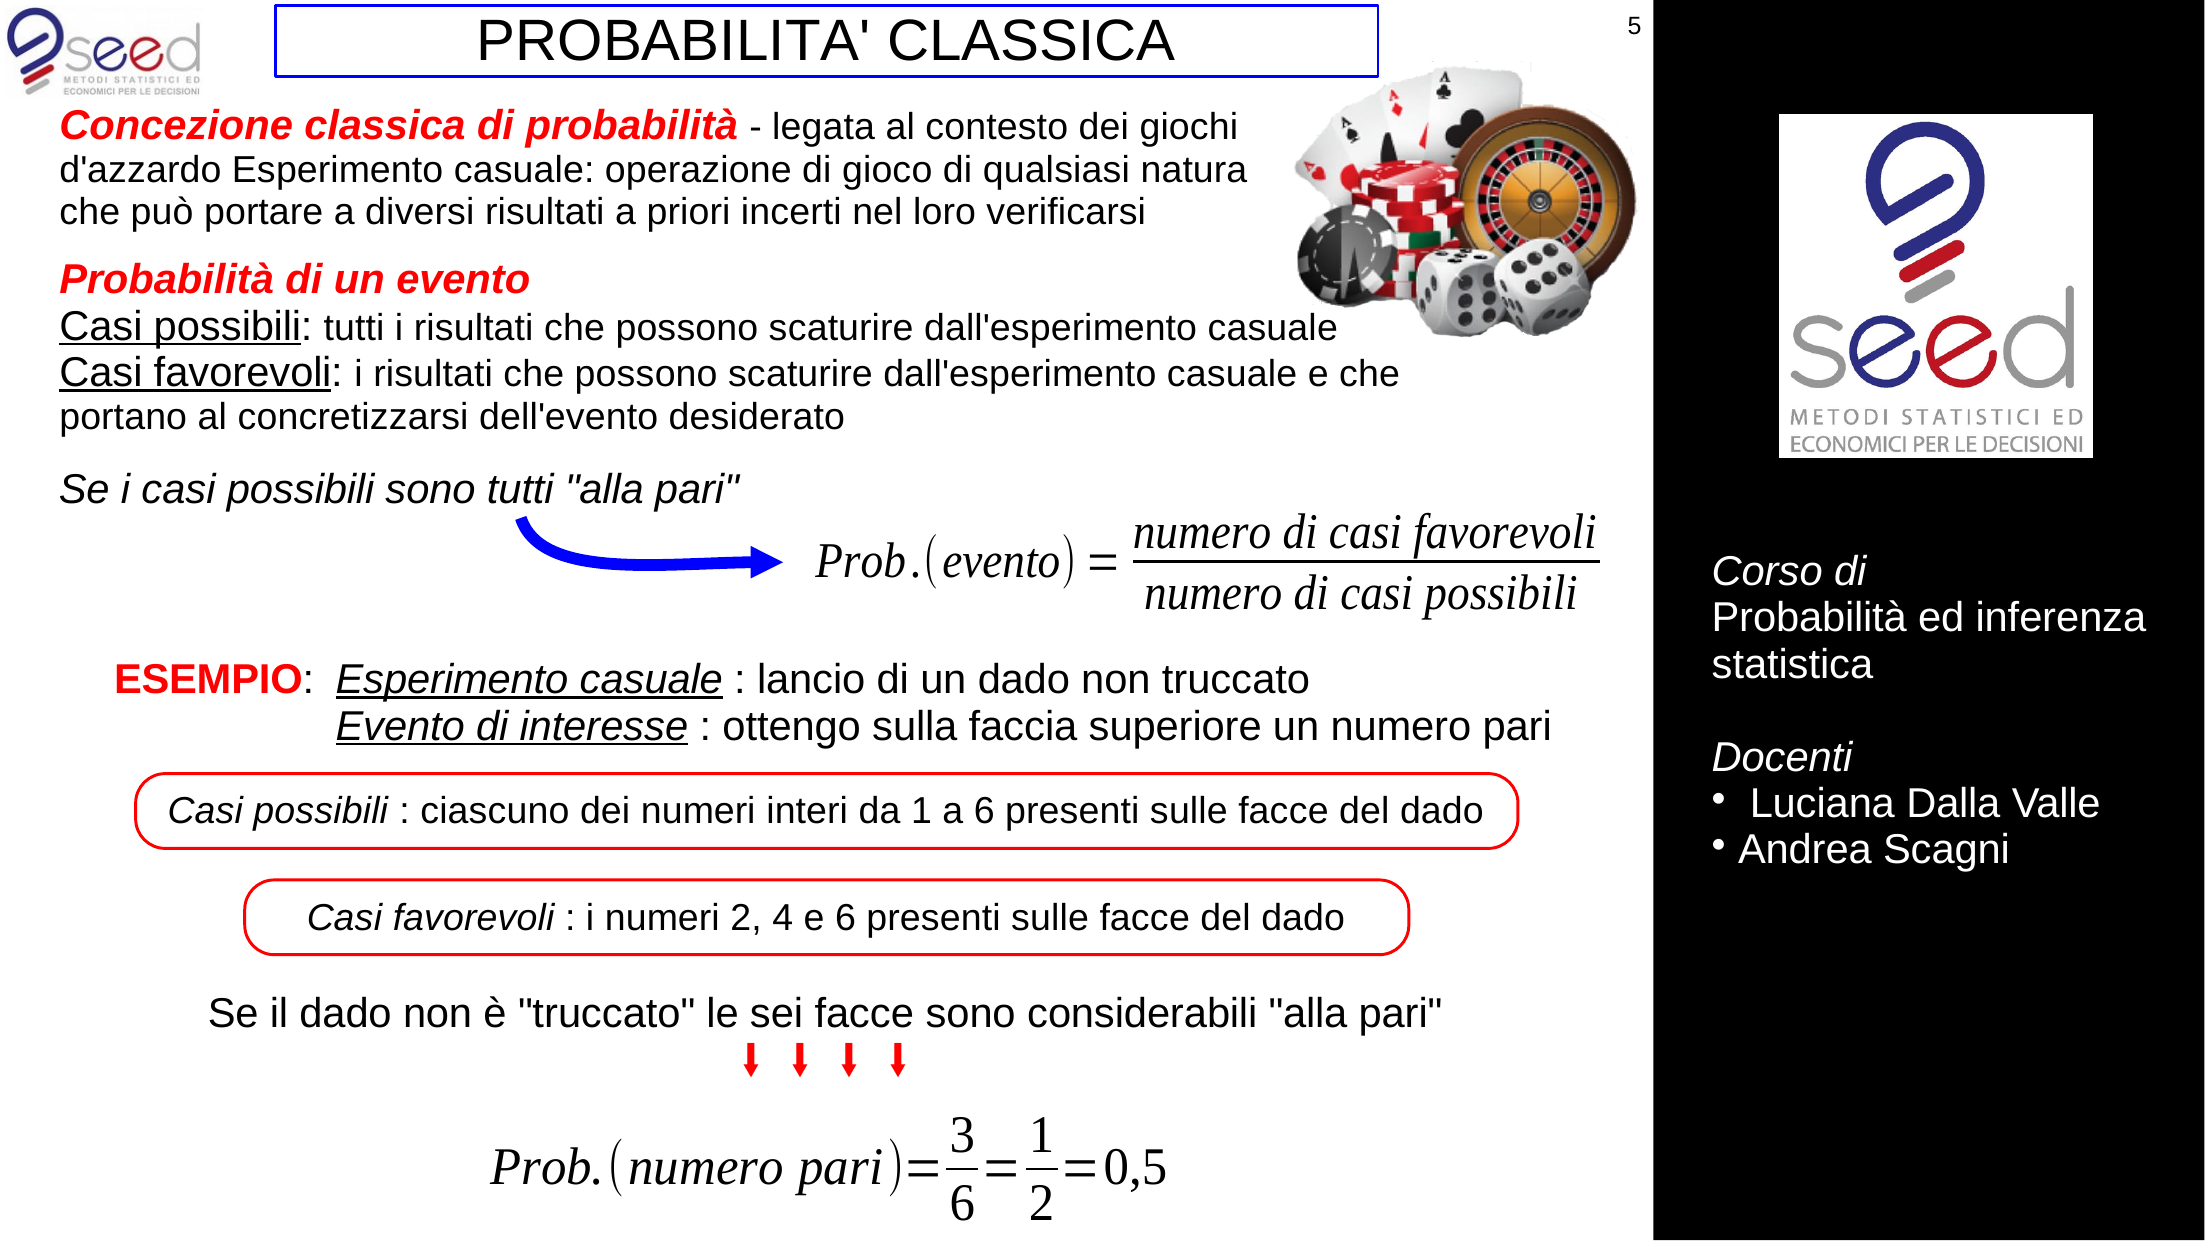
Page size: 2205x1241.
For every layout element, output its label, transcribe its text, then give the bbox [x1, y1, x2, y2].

picture [1291, 61, 1640, 346]
picture [5, 5, 203, 98]
text_box Casi possibili : ciascuno dei numeri interi da 1 a 6 presenti sulle facce del dado [135, 773, 1518, 849]
chart [480, 1104, 1173, 1234]
text_box Concezione classica di probabilità - legata al contesto dei giochi d'azzardo Esperimento casuale: operazione di gioco di qualsiasi natura che può portare a diversi risultati a priori incerti nel loro verificarsi Probabilità di un evento Casi possibili: tutti i risultati che possono scaturire dall'esperimento casuale Casi favorevoli: i risultati che possono scaturire dall'esperimento casuale e che portano al concretizzarsi dell'evento desiderato [59, 102, 1413, 438]
text_box Se il dado non è "truccato" le sei facce sono considerabili "alla pari"     [207, 990, 1454, 1109]
chart [806, 504, 1610, 621]
text_box Casi favorevoli : i numeri 2, 4 e 6 presenti sulle facce del dado [244, 879, 1409, 955]
text_box Se i casi possibili sono tutti "alla pari" [58, 465, 746, 514]
text_box ESEMPIO: Esperimento casuale : lancio di un dado non truccato Evento di interesse : ottengo sulla faccia superiore un numero pari [114, 656, 1562, 755]
text_box PROBABILITA' CLASSICA [275, 5, 1378, 77]
picture [1779, 114, 2093, 458]
